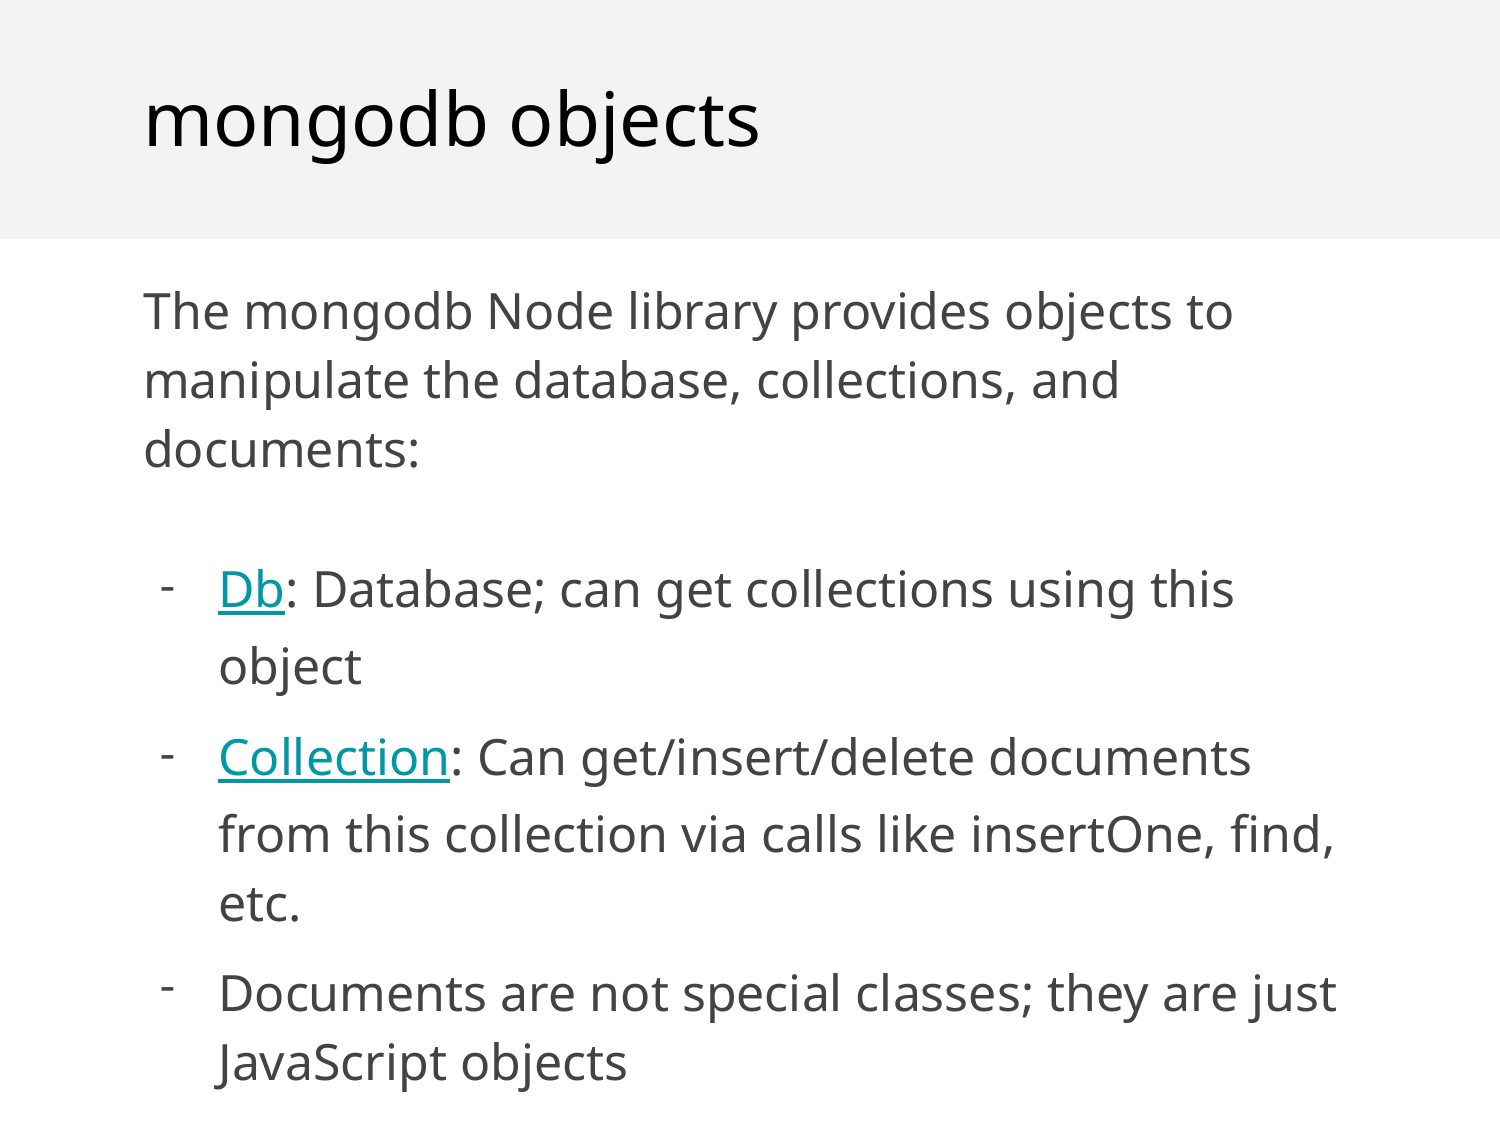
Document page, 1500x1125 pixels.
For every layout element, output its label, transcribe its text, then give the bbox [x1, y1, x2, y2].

title mongodb objects [128, 56, 1372, 183]
list The mongodb Node library provides objects to manipulate the database, collections, and documents: Db: Database; can get collections using this object Collection: Can get/insert/delete documents from this collection via calls like insertOne, find, etc. Documents are not special classes; they are just JavaScript objects [128, 255, 1372, 1004]
